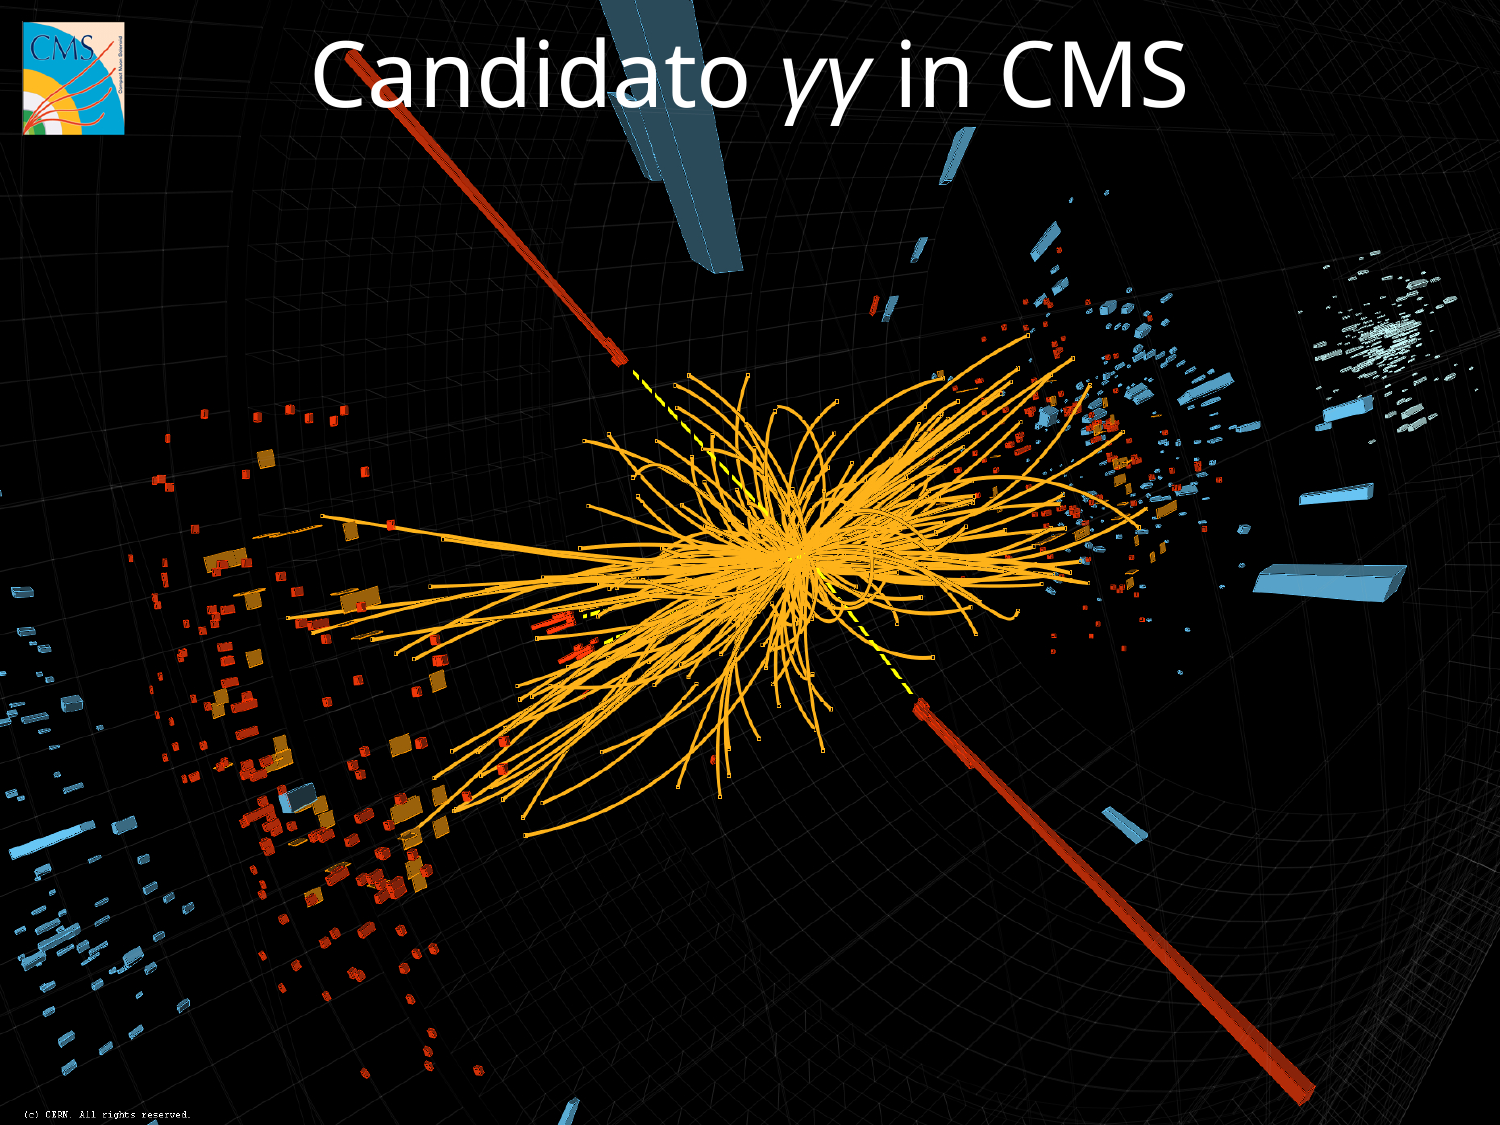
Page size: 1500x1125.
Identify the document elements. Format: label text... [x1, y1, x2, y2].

title Candidato γγ in CMS [37, 3, 1463, 141]
picture [0, 0, 1500, 1125]
